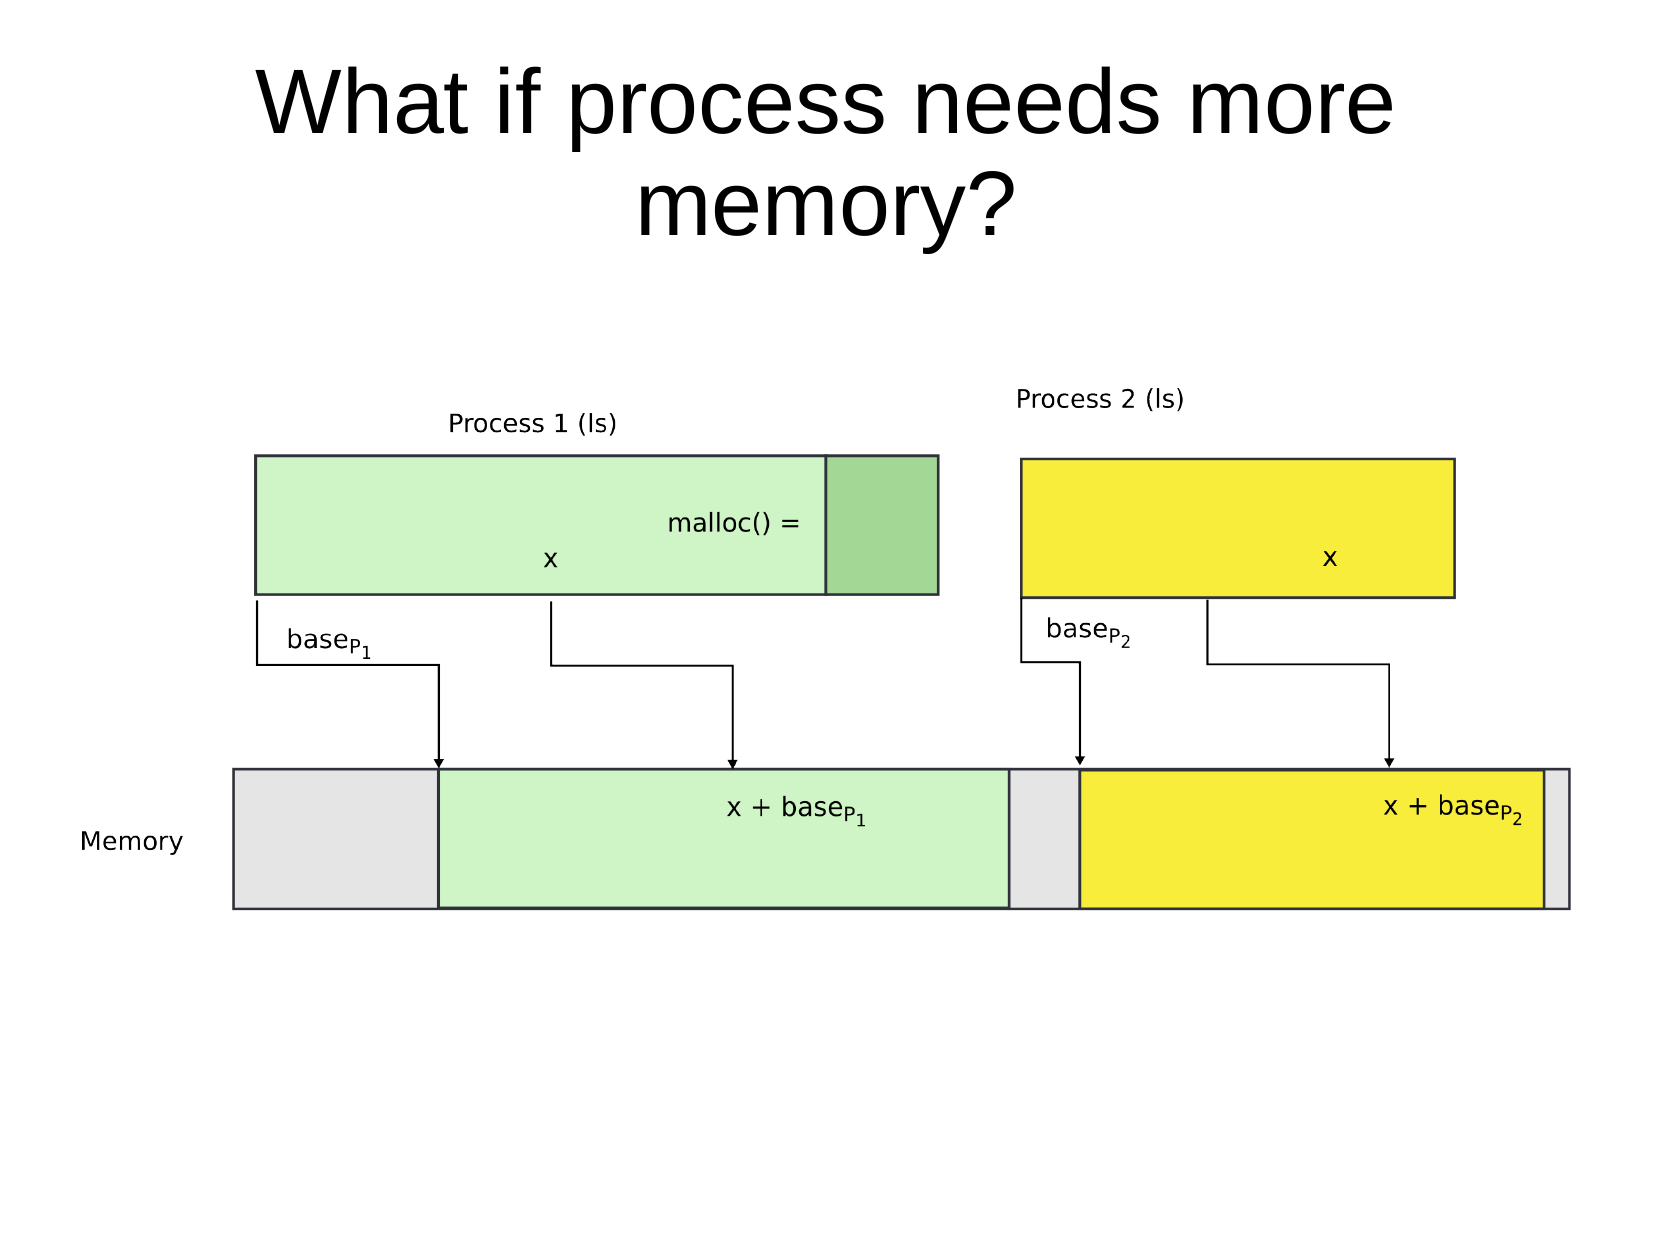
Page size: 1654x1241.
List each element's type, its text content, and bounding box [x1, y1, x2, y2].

picture [82, 388, 1571, 911]
title What if process needs more memory? [82, 49, 1571, 257]
